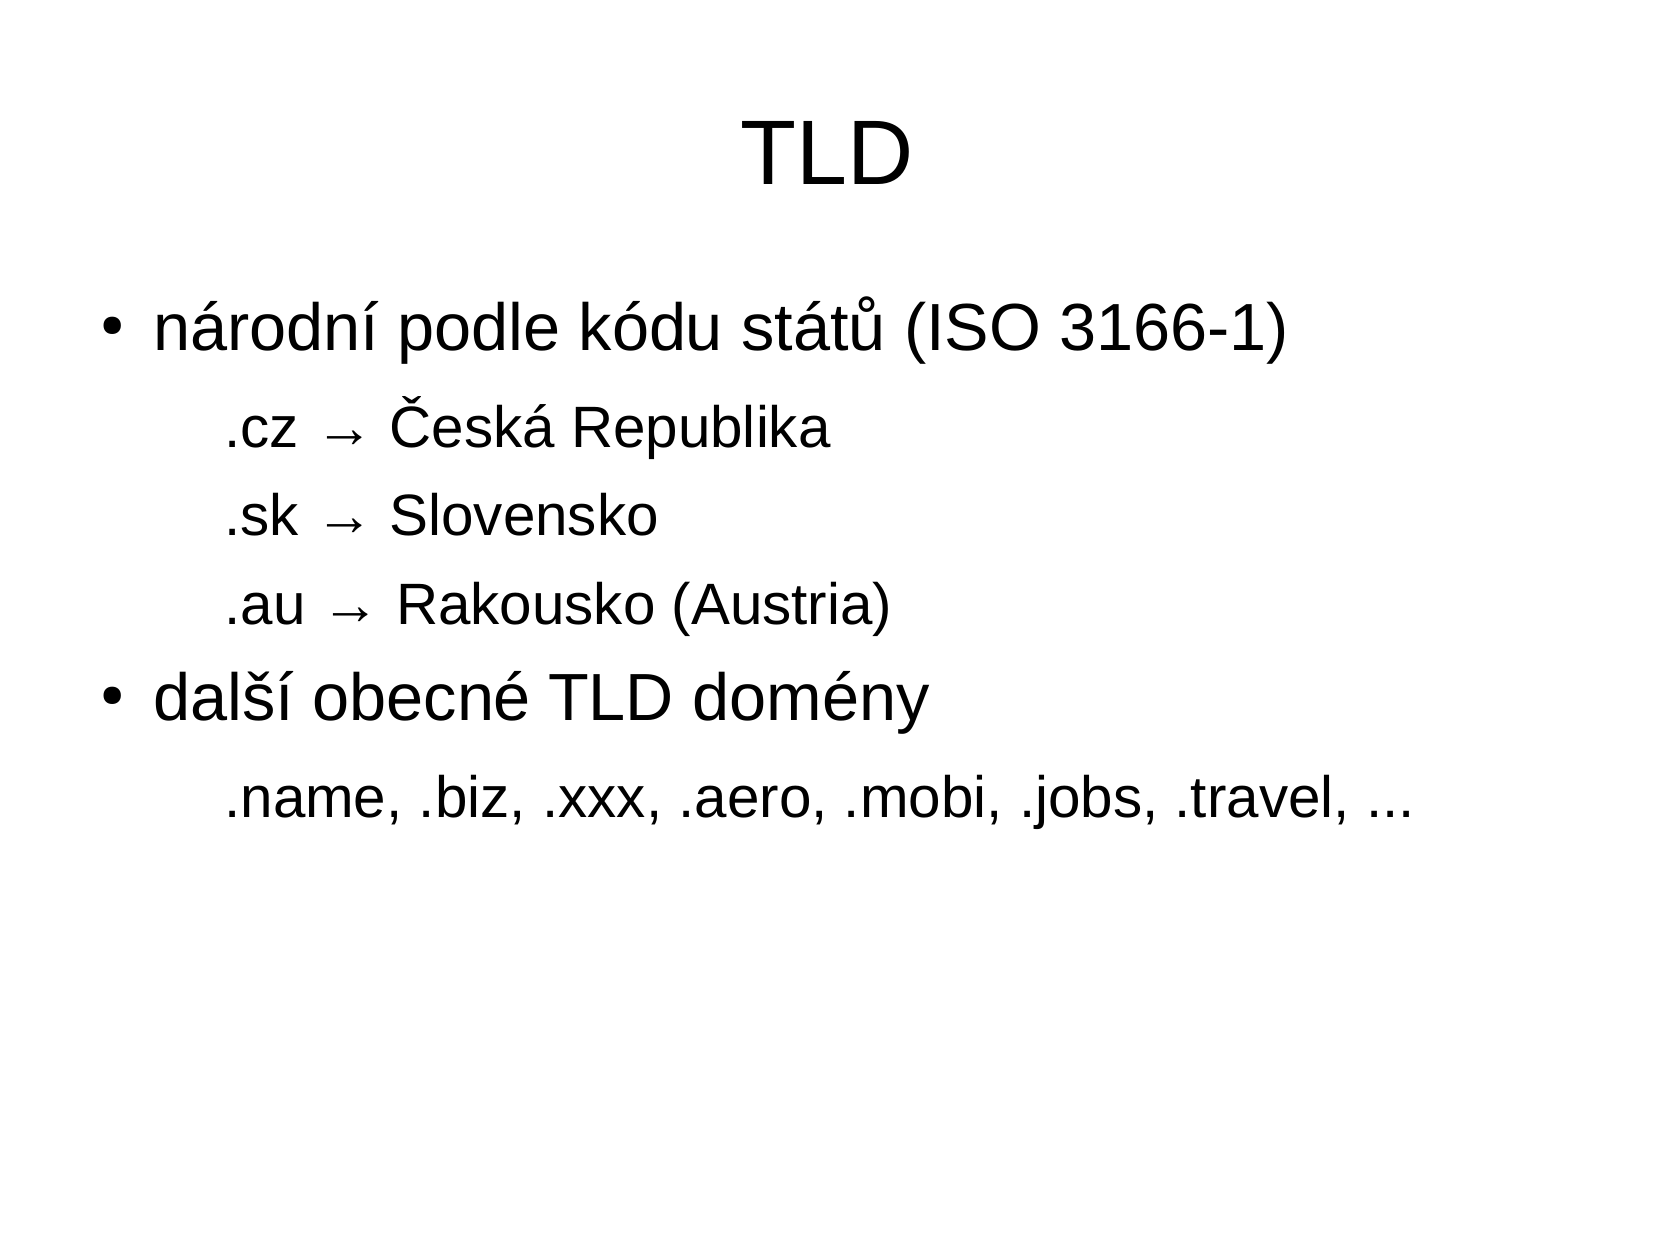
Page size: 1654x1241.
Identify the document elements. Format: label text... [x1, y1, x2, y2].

list národní podle kódu států (ISO 3166-1) .cz → Česká Republika .sk → Slovensko .au → Rakousko (Austria) další obecné TLD domény .name, .biz, .xxx, .aero, .mobi, .jobs, .travel, ... [82, 290, 1571, 1010]
title TLD [82, 49, 1571, 257]
